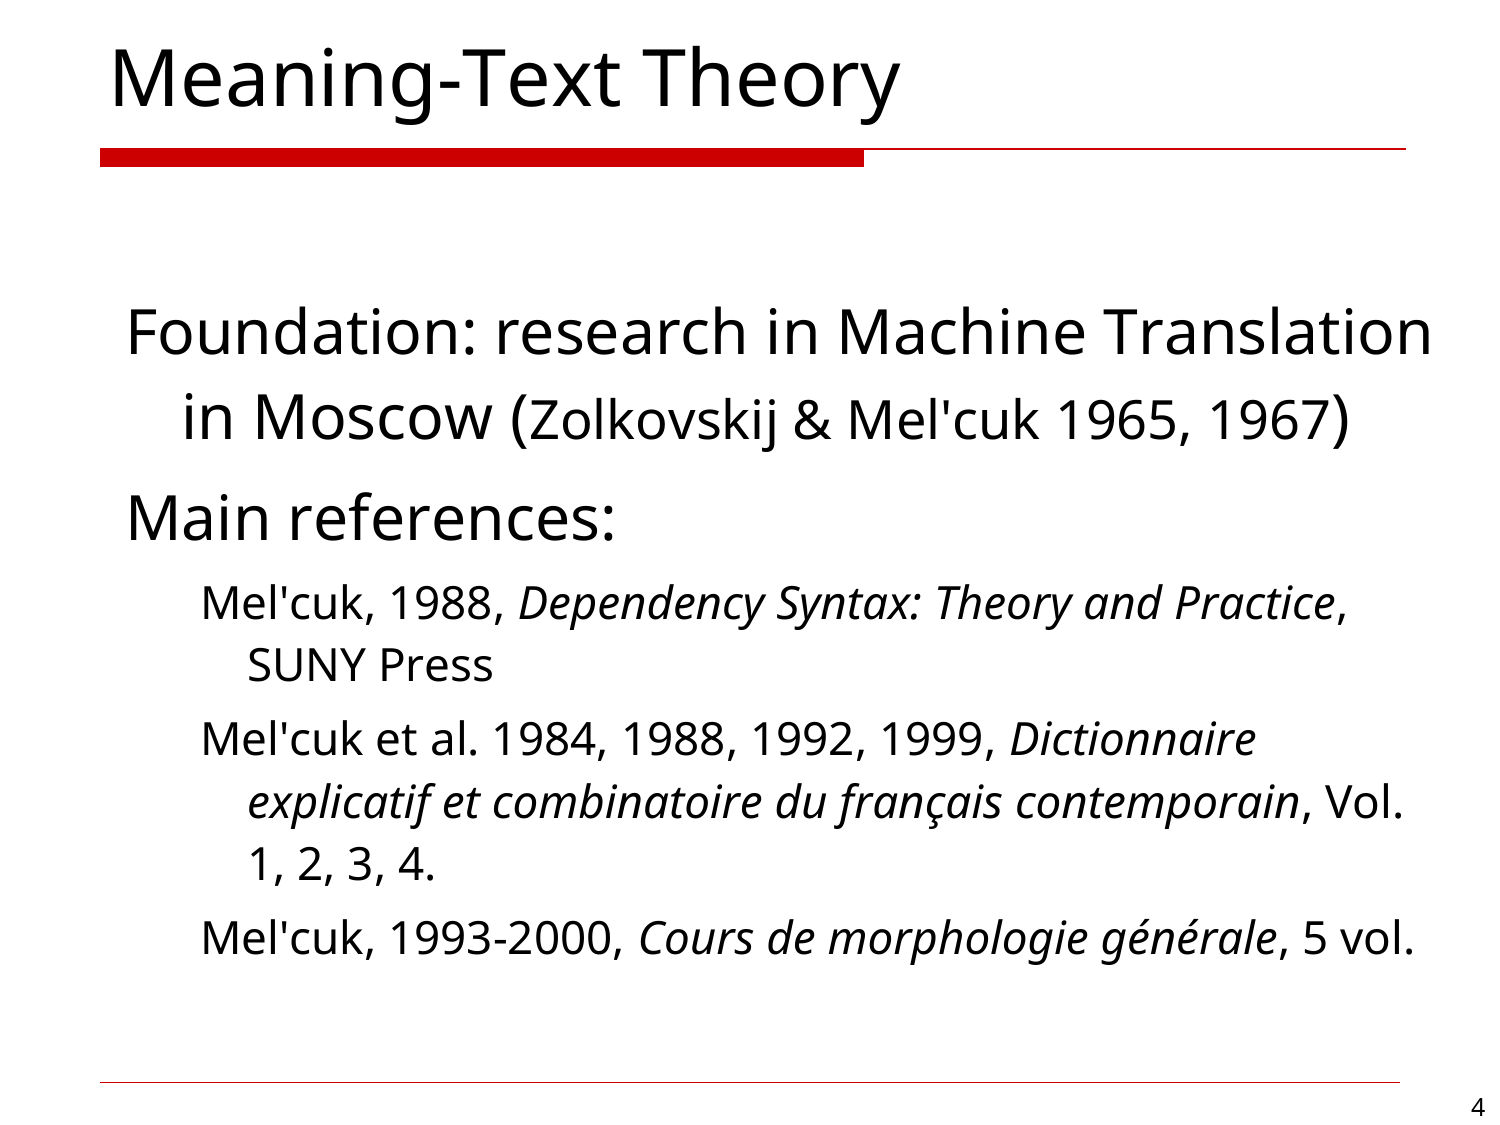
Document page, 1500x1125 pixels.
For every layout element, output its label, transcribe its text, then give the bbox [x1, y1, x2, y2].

title Meaning-Text Theory [94, 26, 1407, 138]
list Foundation: research in Machine Translation in Moscow (Zolkovskij & Mel'cuk 1965, 1967) Main references: Mel'cuk, 1988, Dependency Syntax: Theory and Practice, SUNY Press Mel'cuk et al. 1984, 1988, 1992, 1999, Dictionnaire explicatif et combinatoire du français contemporain, Vol. 1, 2, 3, 4. Mel'cuk, 1993-2000, Cours de morphologie générale, 5 vol. [110, 280, 1456, 962]
